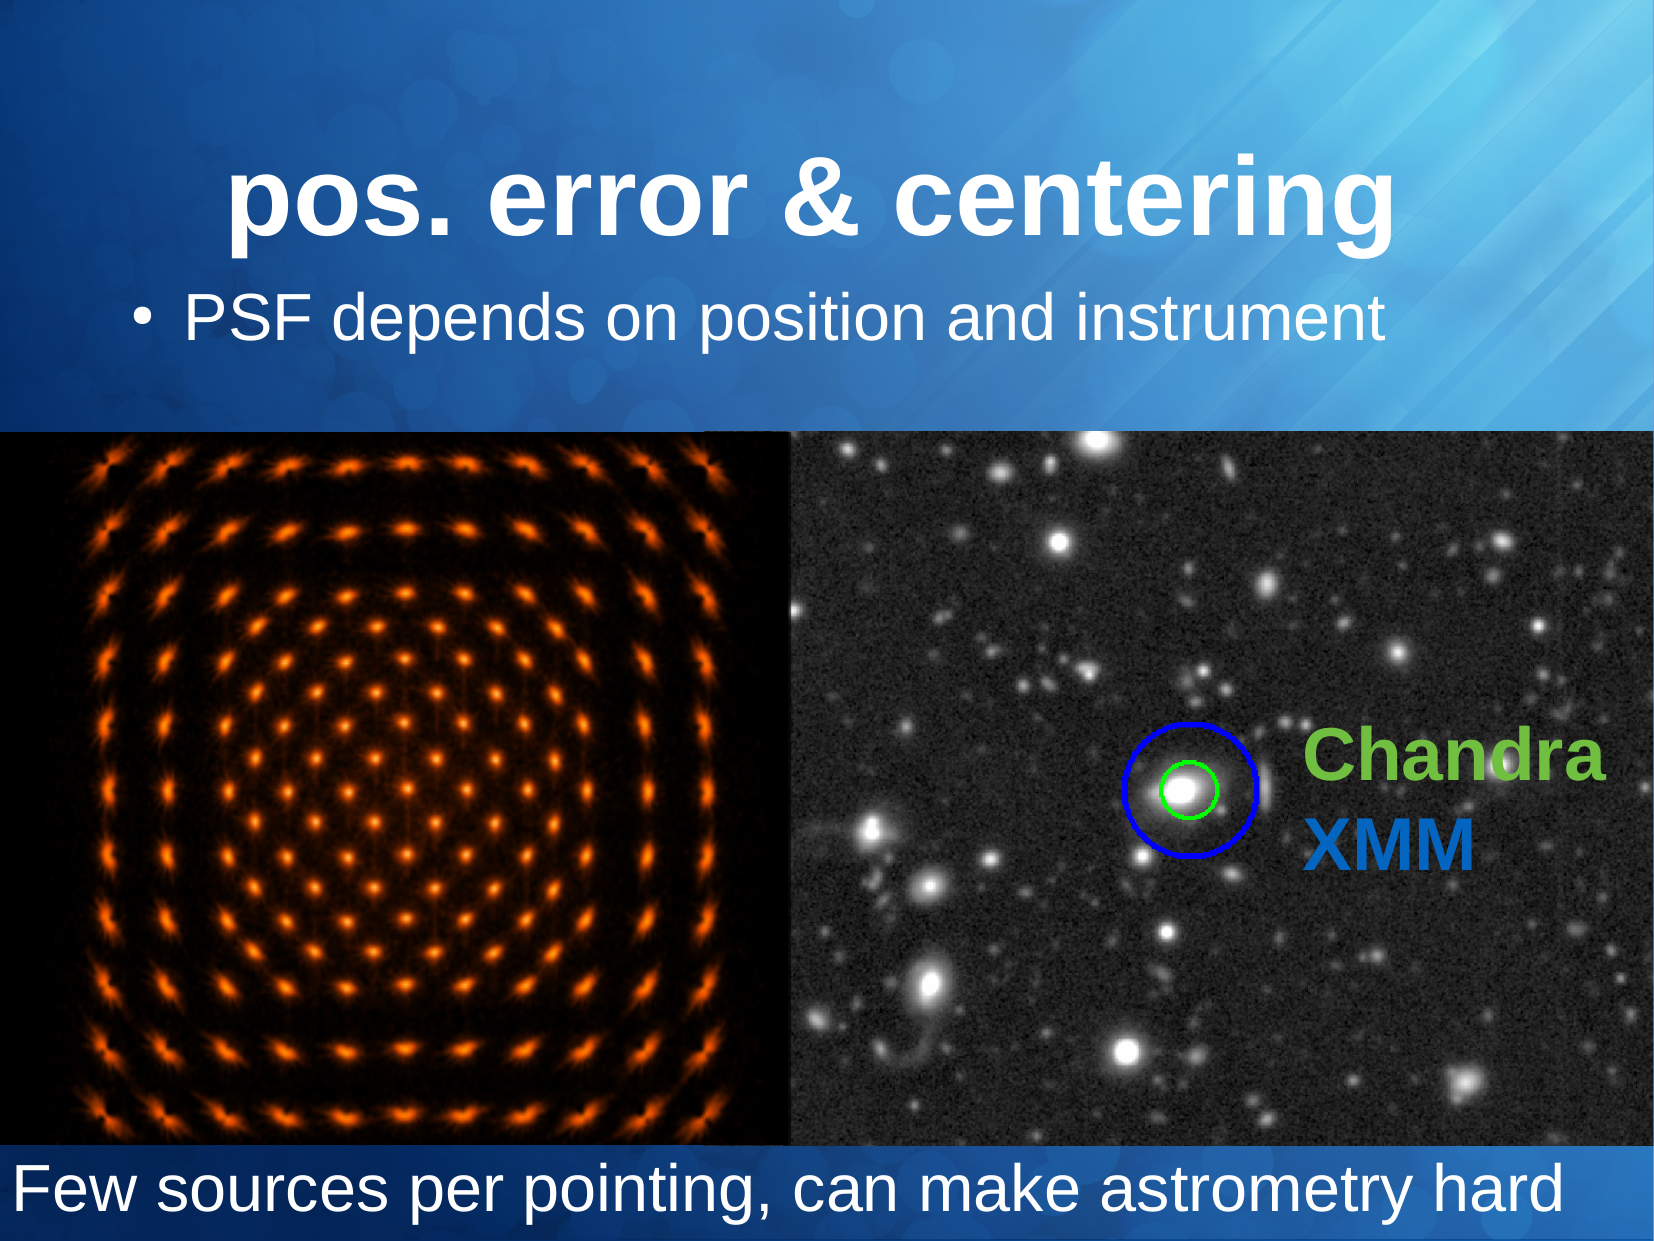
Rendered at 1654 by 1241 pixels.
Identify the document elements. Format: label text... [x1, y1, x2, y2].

picture [0, 0, 1654, 1241]
list PSF depends on position and instrument [112, 280, 1566, 1000]
title pos. error & centering [118, 112, 1506, 280]
list Few sources per pointing, can make astrometry hard [11, 1150, 1625, 1226]
text_box Chandra XMM [1293, 704, 1654, 887]
